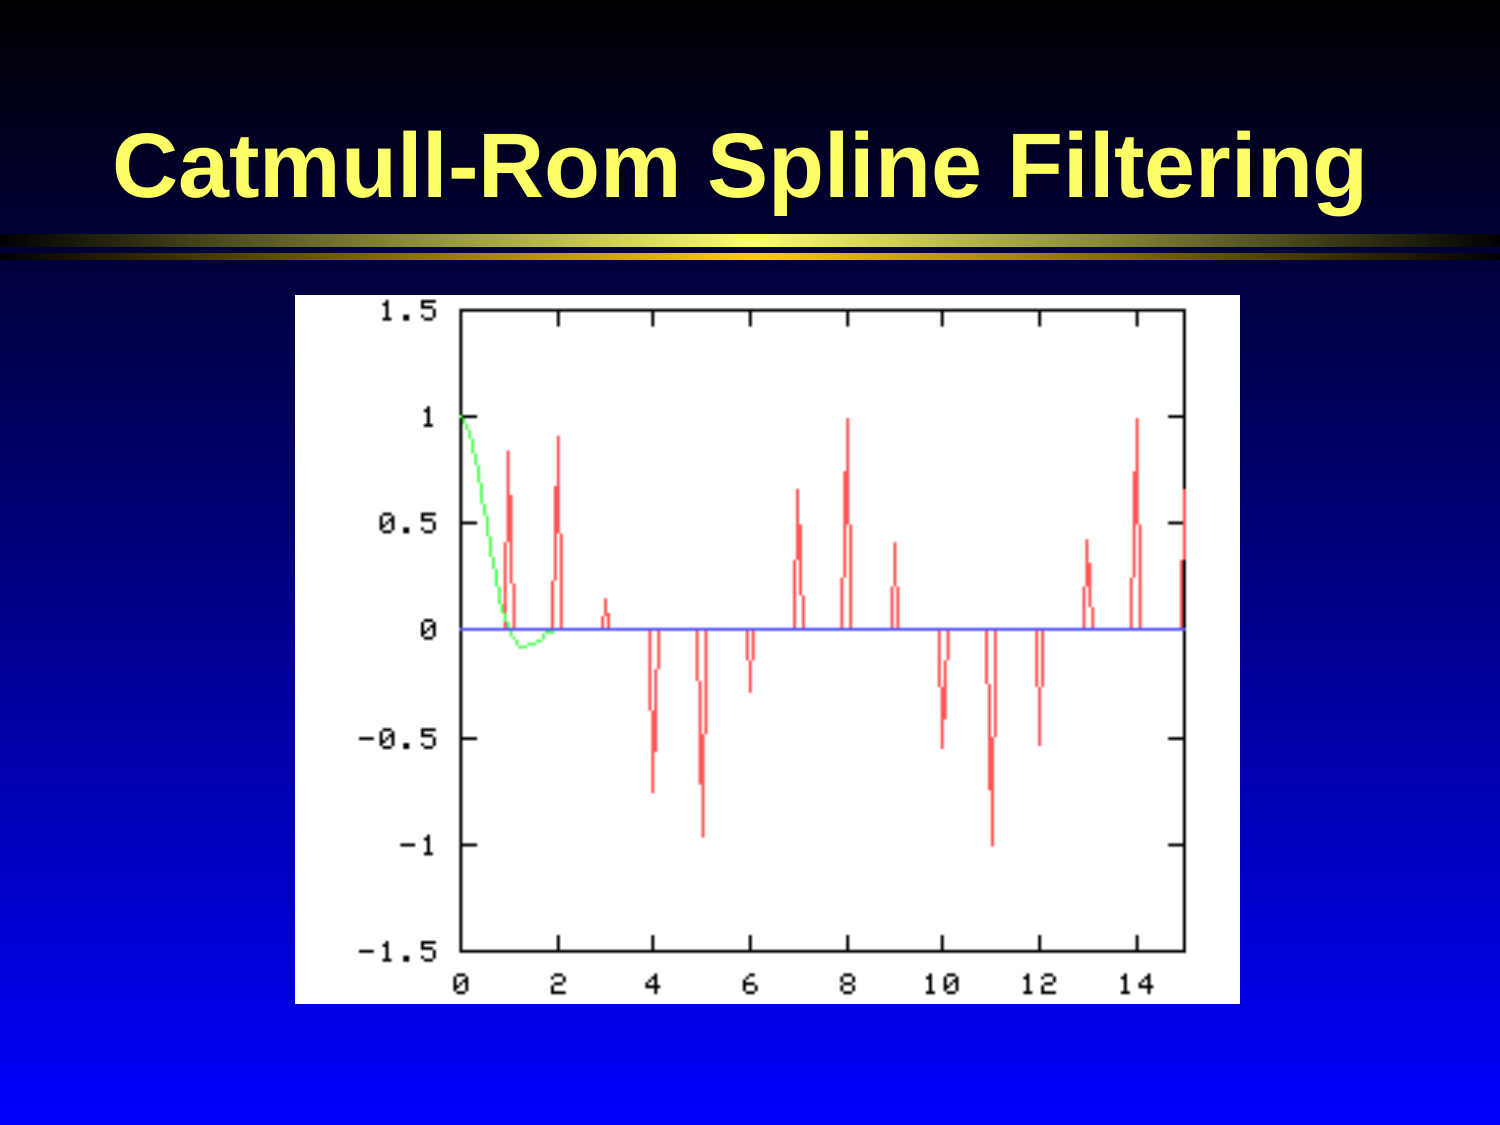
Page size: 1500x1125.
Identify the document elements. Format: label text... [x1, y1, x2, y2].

title Catmull-Rom Spline Filtering [67, 4, 1416, 225]
picture [295, 295, 1240, 1004]
